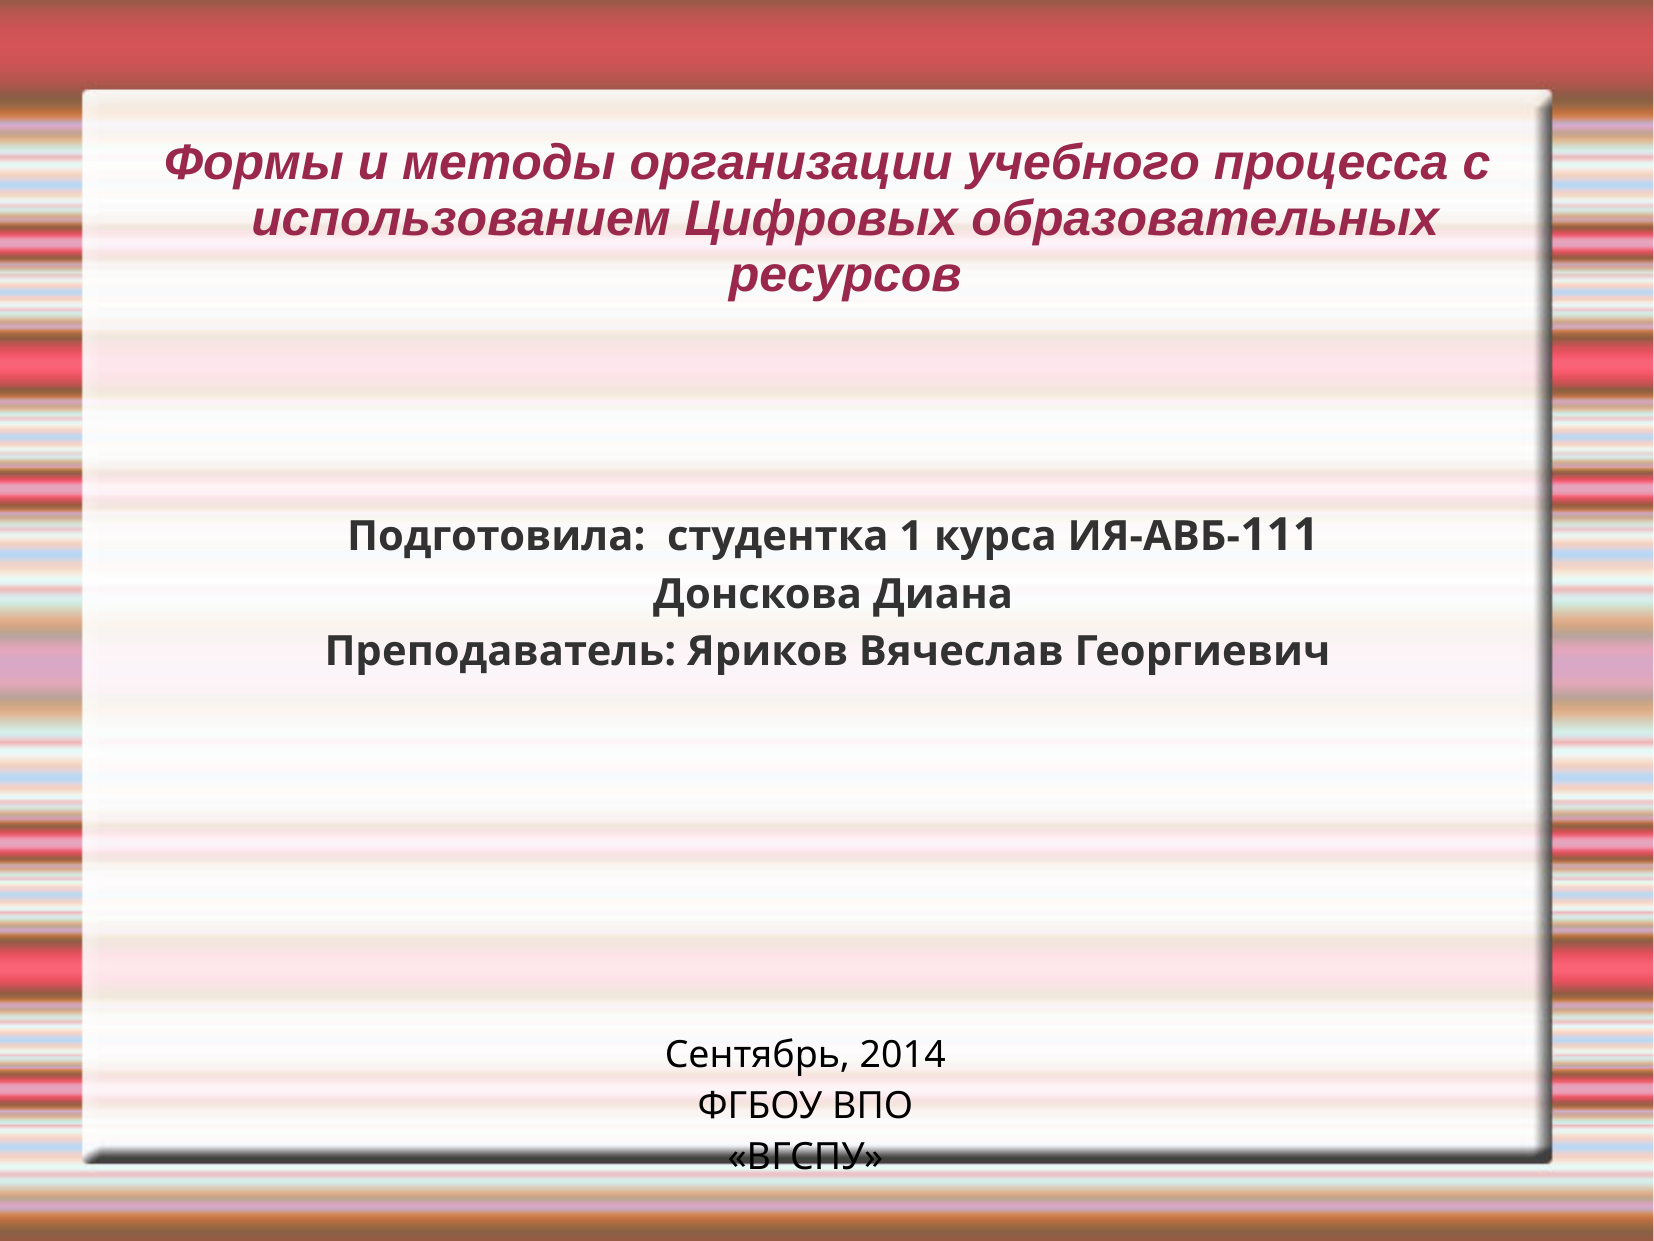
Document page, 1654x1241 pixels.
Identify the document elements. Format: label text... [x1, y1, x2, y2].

text_box Сентябрь, 2014 ФГБОУ ВПО «ВГСПУ» [637, 1027, 974, 1120]
title Формы и методы организации учебного процесса с использованием Цифровых образовательных ресурсов [121, 114, 1534, 322]
text_box Подготовила: студентка 1 курса ИЯ-АВБ-111 Донскова Диана Преподаватель: Яриков Вячеслав Георгиевич [142, 342, 1524, 837]
picture [0, 0, 1654, 1241]
